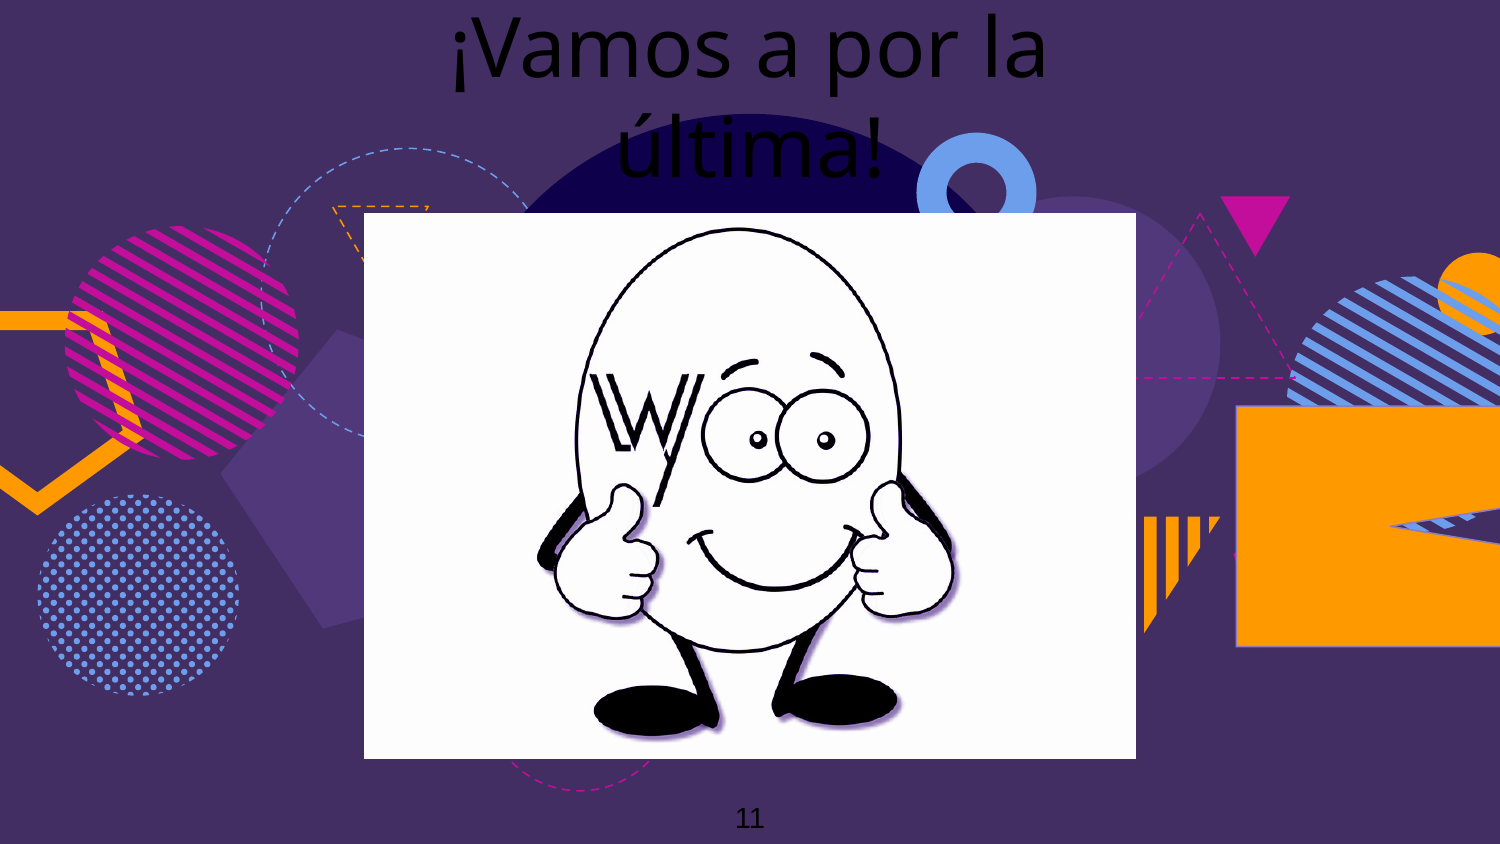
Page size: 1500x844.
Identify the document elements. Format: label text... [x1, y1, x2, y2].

slide_number <número> [705, 783, 795, 844]
picture [364, 213, 1136, 759]
text_box [1236, 406, 1500, 647]
title ¡Vamos a por la última! [335, 0, 1165, 189]
